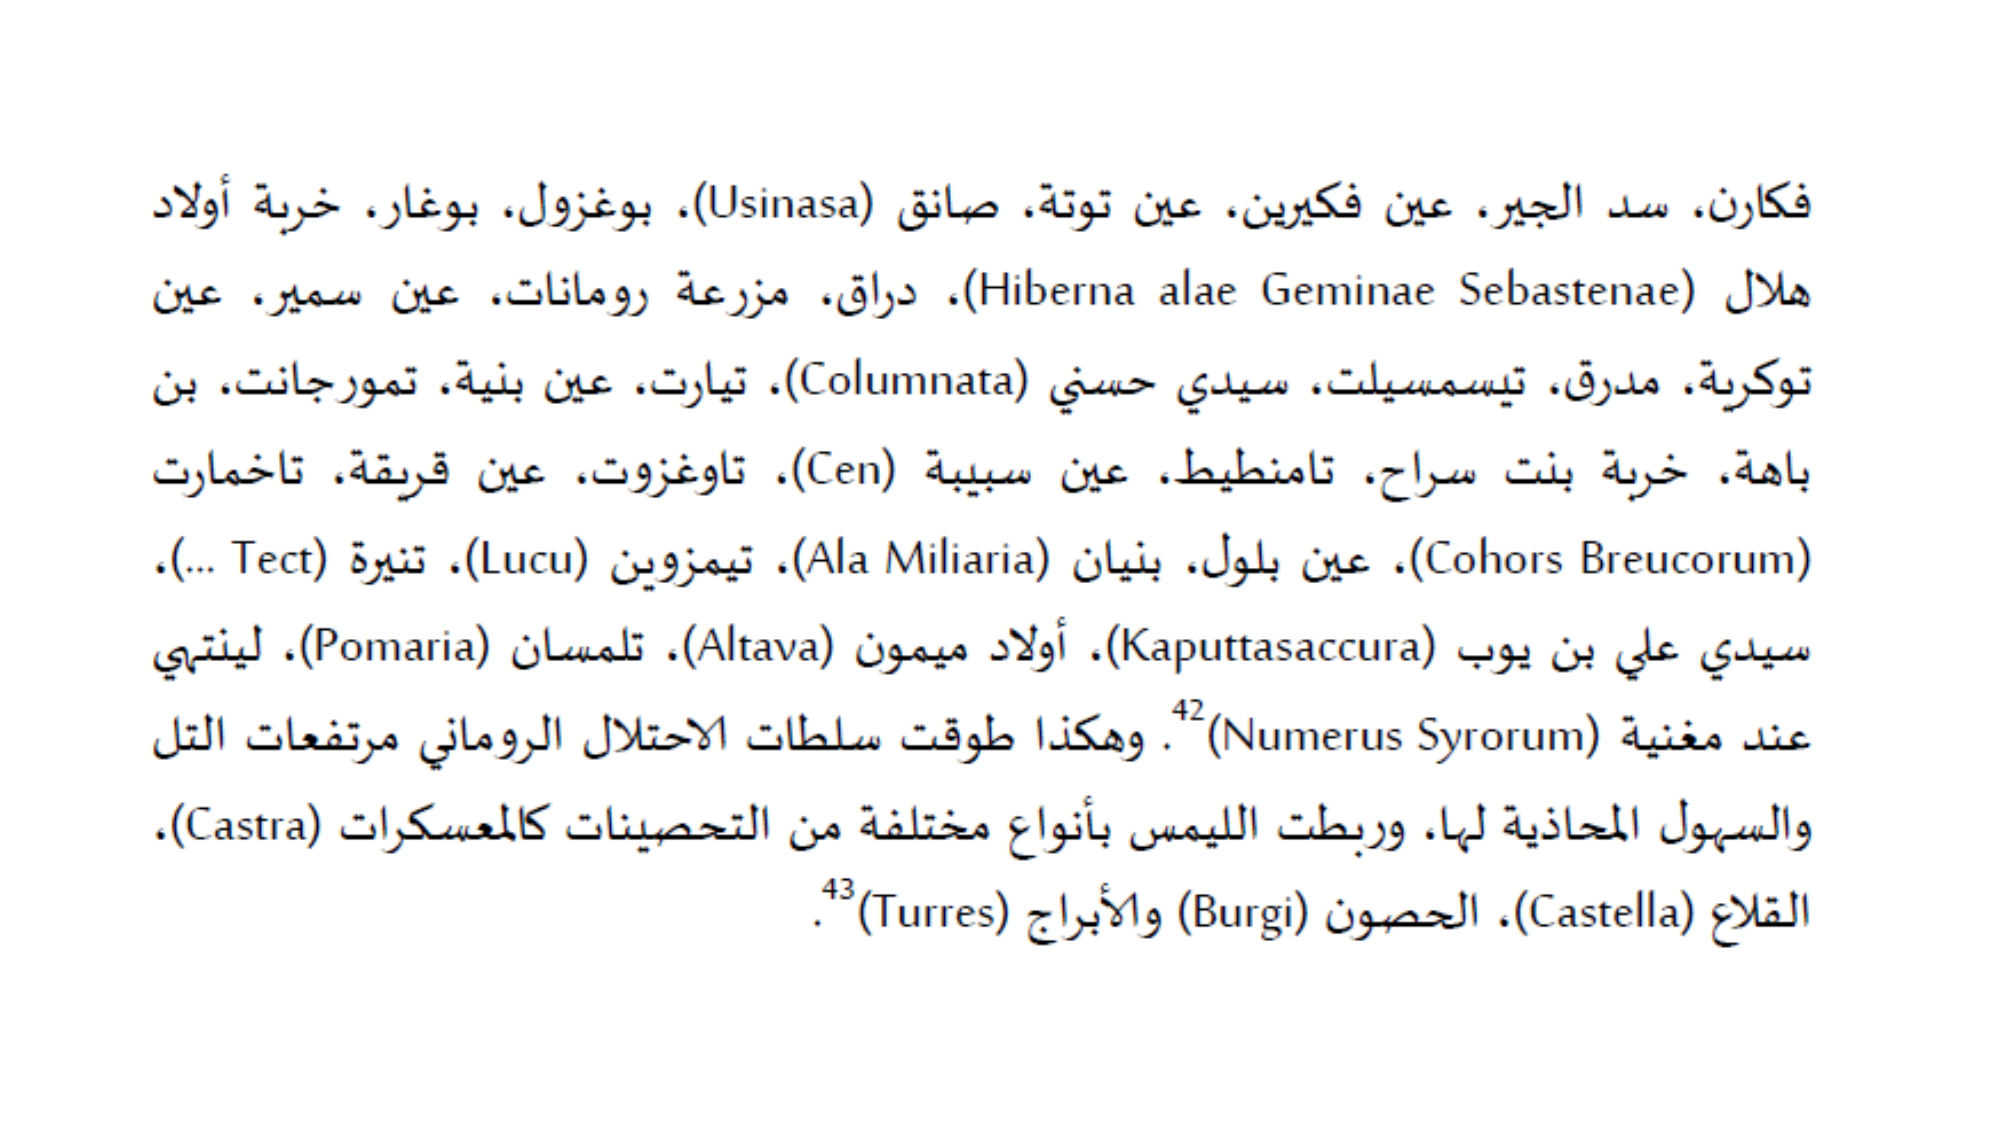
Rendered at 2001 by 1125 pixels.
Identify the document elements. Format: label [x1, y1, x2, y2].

picture [127, 163, 1837, 962]
